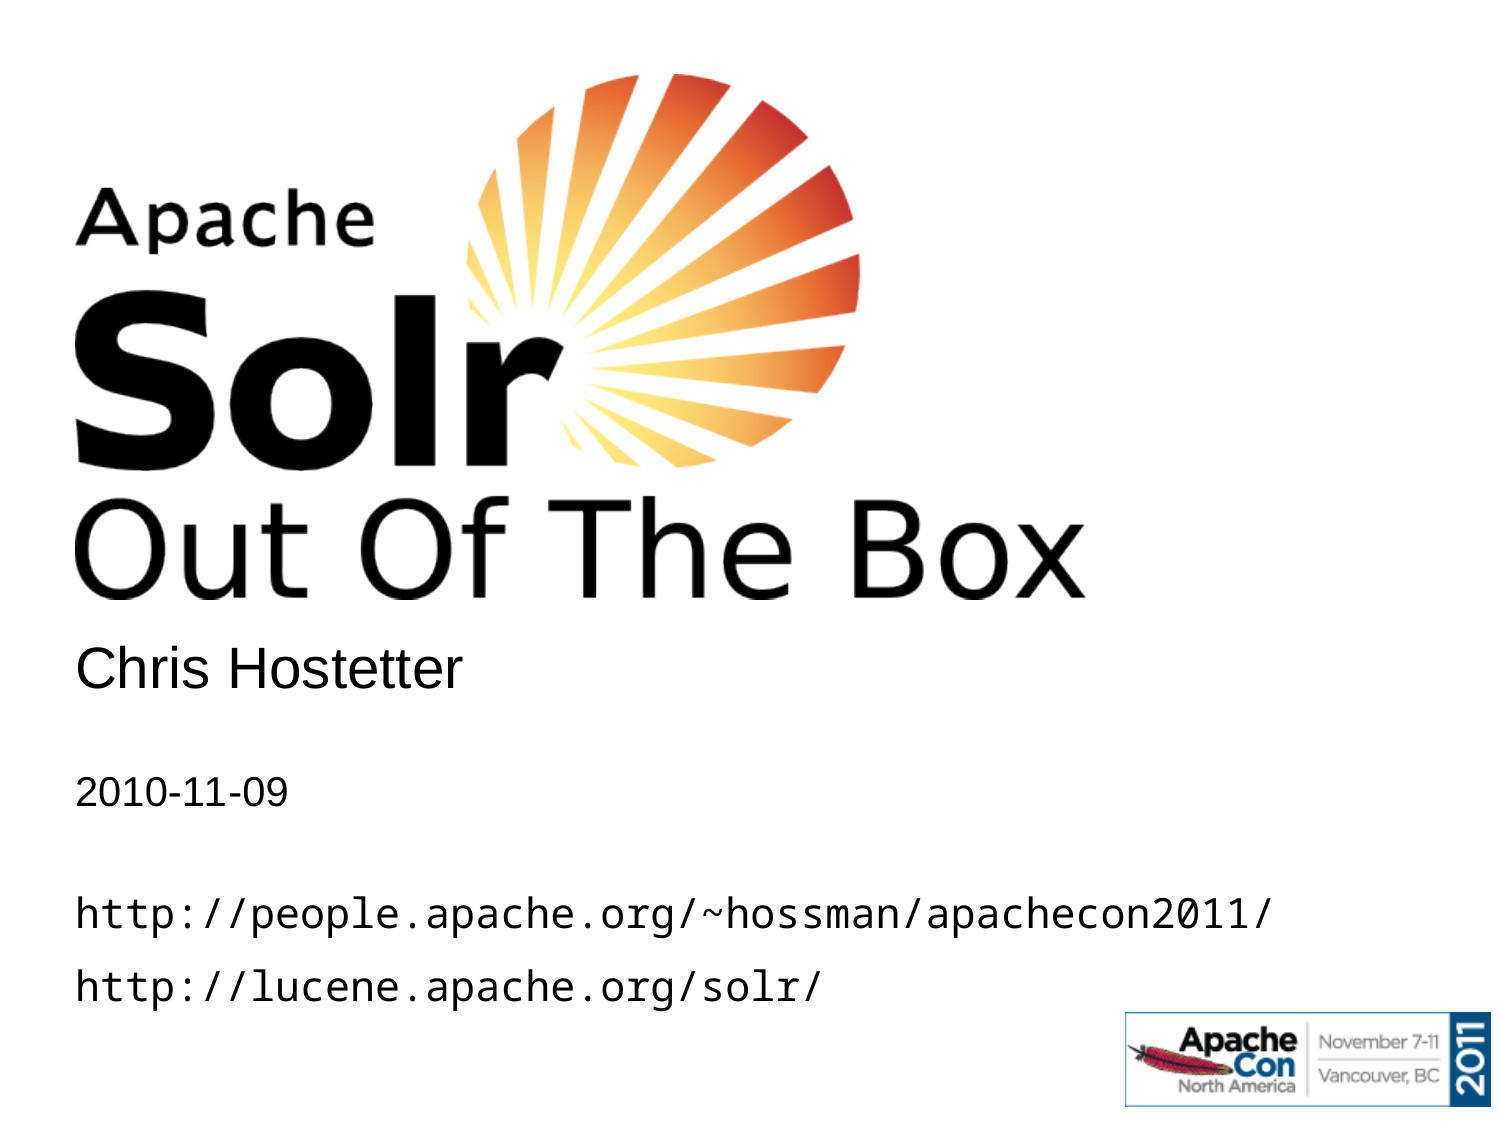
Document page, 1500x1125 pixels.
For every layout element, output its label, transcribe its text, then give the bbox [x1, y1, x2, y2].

picture [1125, 1012, 1491, 1107]
picture [75, 74, 1125, 600]
subtitle Chris Hostetter 2010-11-09 http://people.apache.org/~hossman/apachecon2011/ http://lucene.apache.org/solr/ [75, 637, 1426, 1013]
